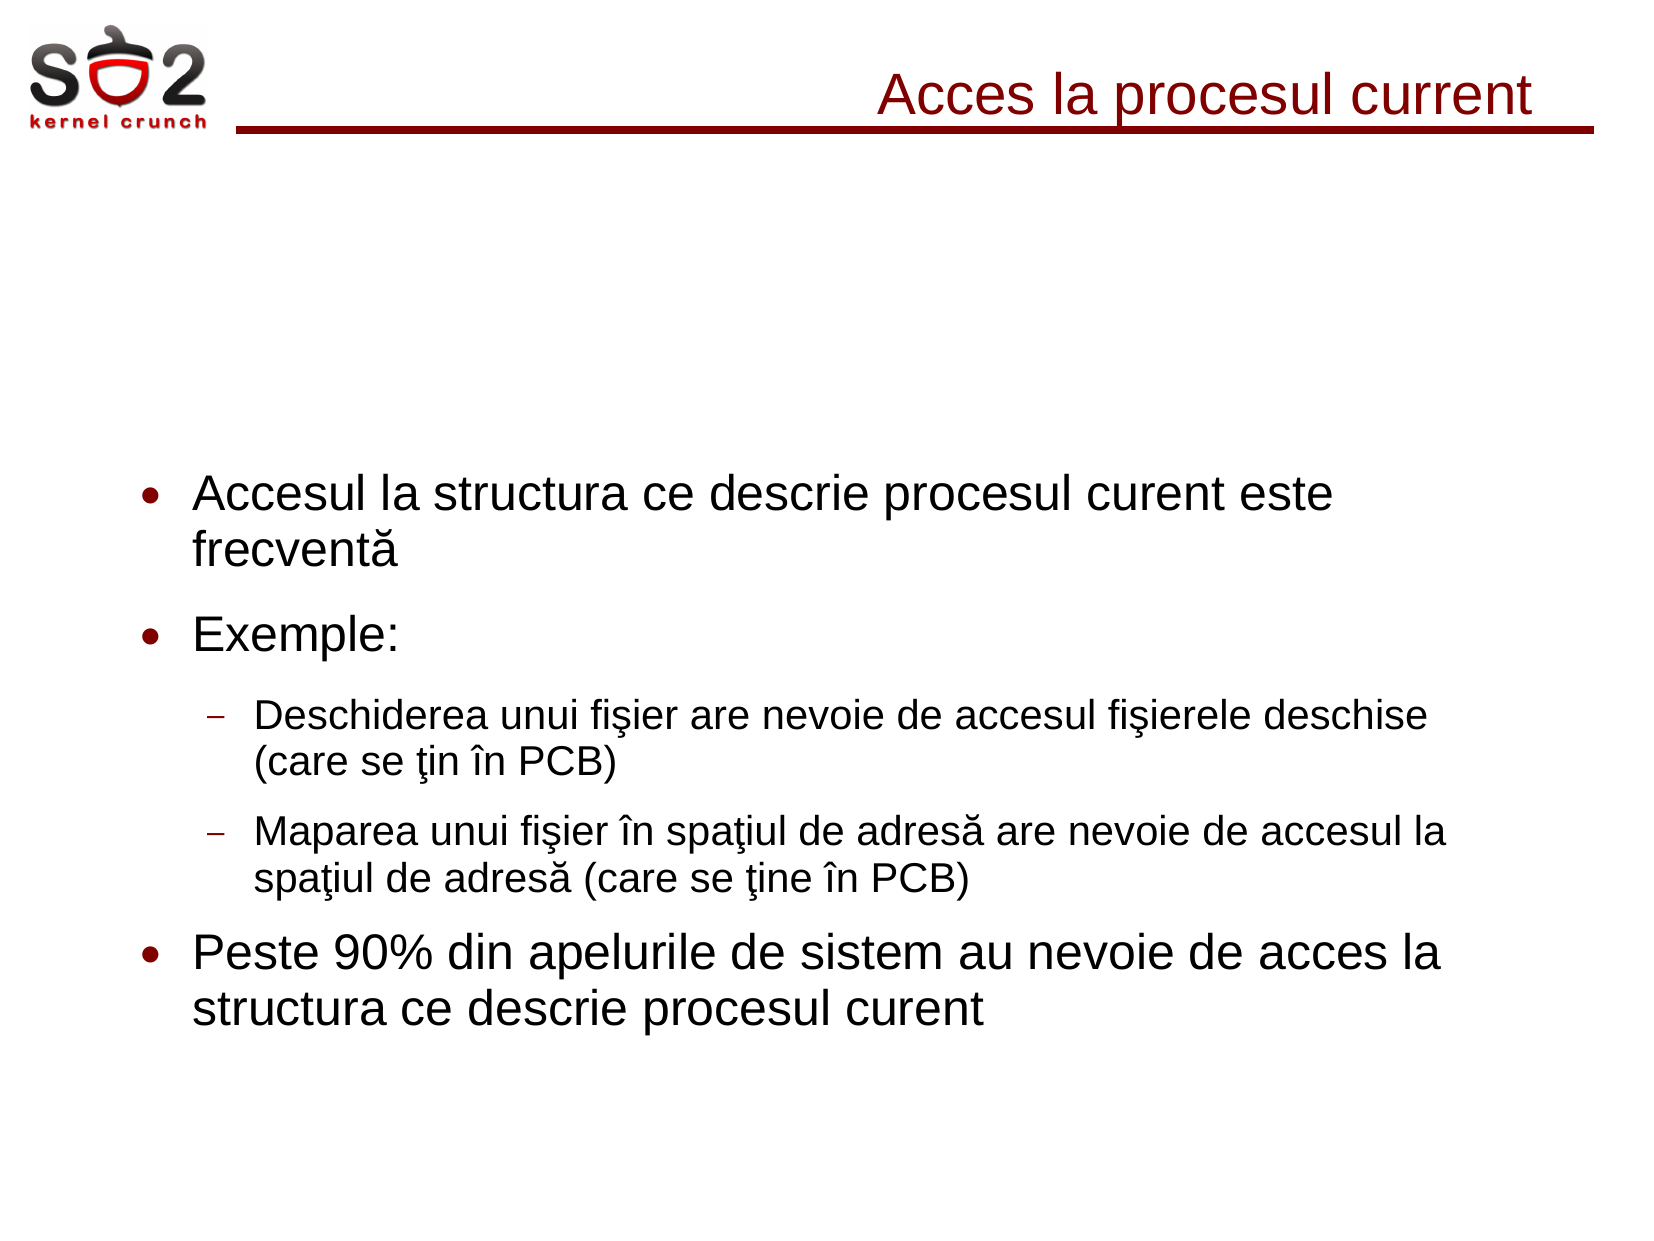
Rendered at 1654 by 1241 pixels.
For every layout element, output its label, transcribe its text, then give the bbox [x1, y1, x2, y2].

list Accesul la structura ce descrie procesul curent este frecventă Exemple: Deschiderea unui fişier are nevoie de accesul fişierele deschise (care se ţin în PCB) Maparea unui fişier în spaţiul de adresă are nevoie de accesul la spaţiul de adresă (care se ţine în PCB) Peste 90% din apelurile de sistem au nevoie de acces la structura ce descrie procesul curent [121, 360, 1534, 1142]
title Acces la procesul current [121, 11, 1534, 178]
picture [29, 23, 121, 130]
